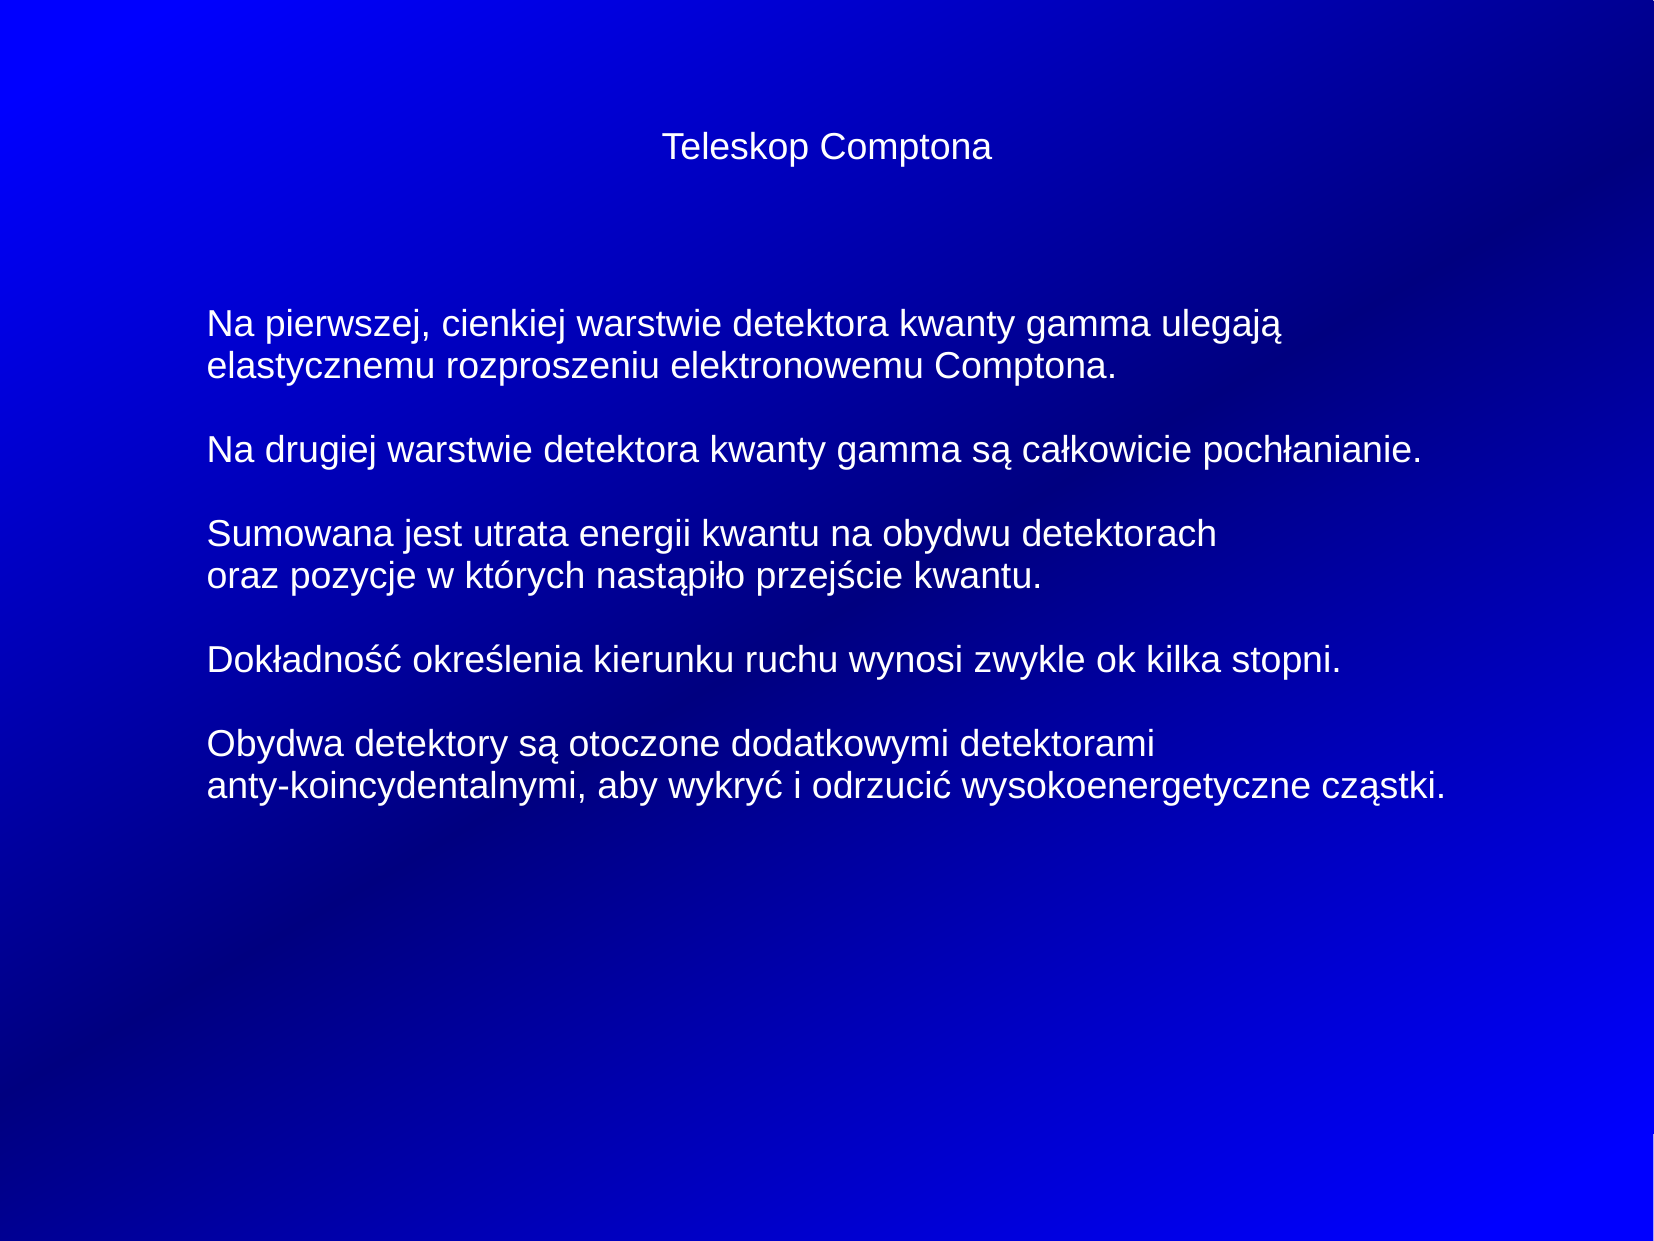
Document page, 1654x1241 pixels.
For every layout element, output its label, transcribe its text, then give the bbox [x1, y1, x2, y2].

text_box Teleskop Comptona [646, 118, 1007, 175]
text_box Na pierwszej, cienkiej warstwie detektora kwanty gamma ulegają elastycznemu rozproszeniu elektronowemu Comptona. Na drugiej warstwie detektora kwanty gamma są całkowicie pochłanianie. Sumowana jest utrata energii kwantu na obydwu detektorach oraz pozycje w których nastąpiło przejście kwantu. Dokładność określenia kierunku ruchu wynosi zwykle ok kilka stopni. Obydwa detektory są otoczone dodatkowymi detektorami anty-koincydentalnymi, aby wykryć i odrzucić wysokoenergetyczne cząstki. [191, 295, 1462, 814]
